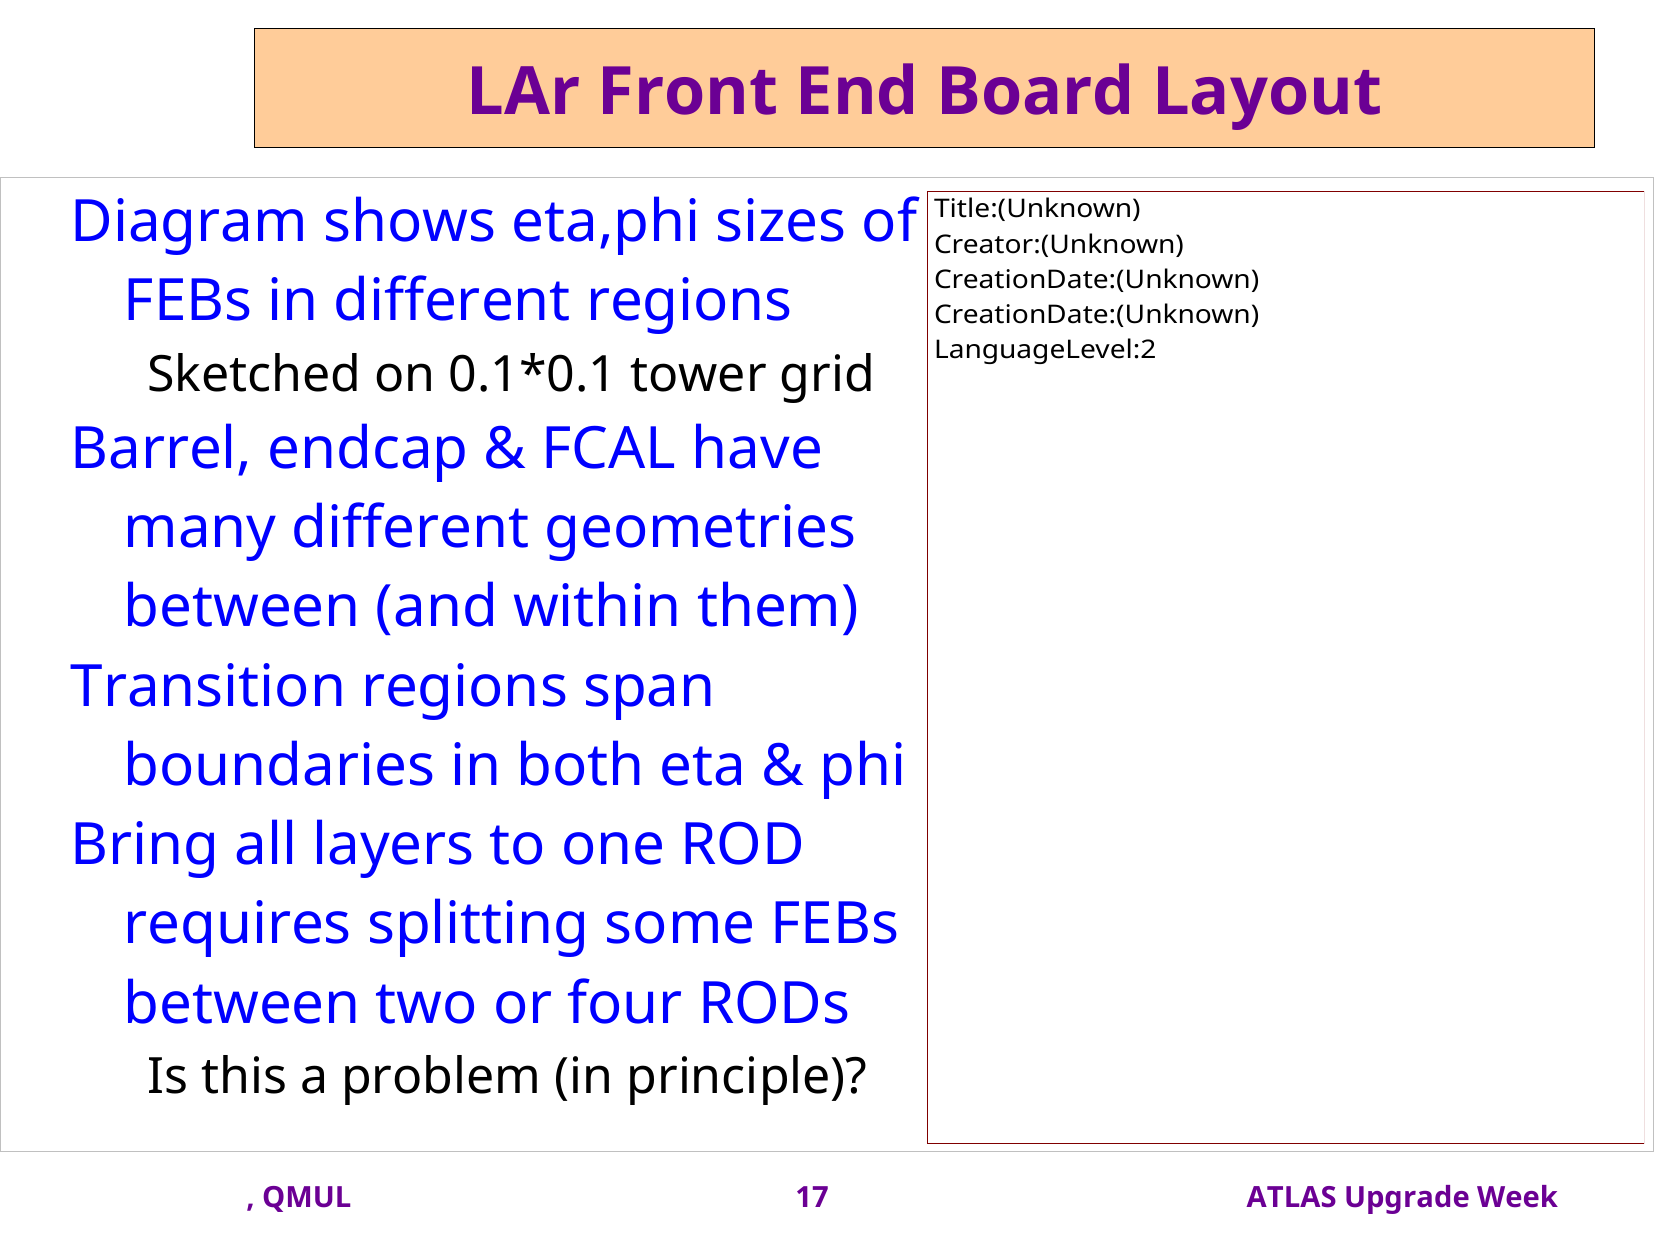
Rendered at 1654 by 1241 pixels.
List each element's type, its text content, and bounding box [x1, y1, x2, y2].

title LAr Front End Board Layout [254, 28, 1595, 148]
picture [924, 189, 1645, 1144]
list Diagram shows eta,phi sizes of FEBs in different regions Sketched on 0.1*0.1 tower grid Barrel, endcap & FCAL have many different geometries between (and within them) Transition regions span boundaries in both eta & phi Bring all layers to one ROD requires splitting some FEBs between two or four RODs Is this a problem (in principle)? [52, 179, 932, 1132]
